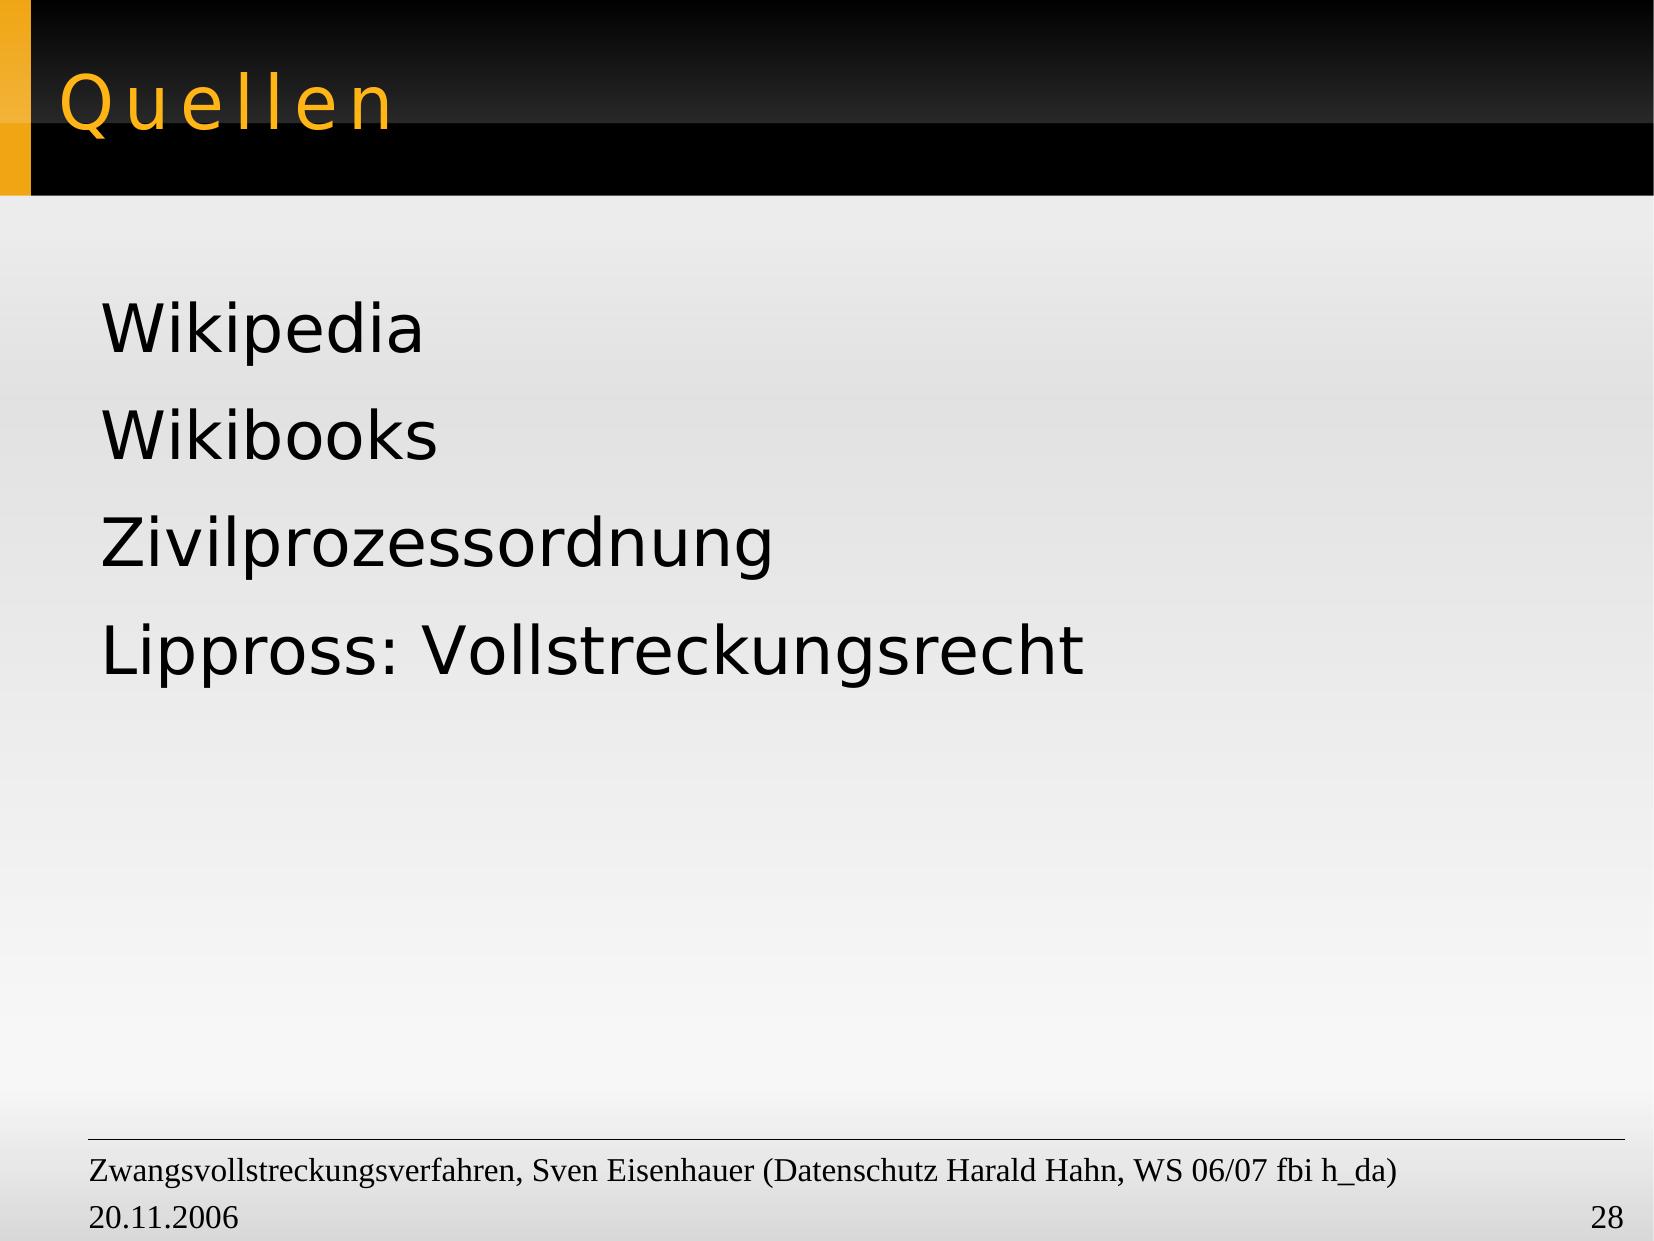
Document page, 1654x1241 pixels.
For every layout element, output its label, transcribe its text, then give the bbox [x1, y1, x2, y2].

title Quellen [59, 36, 1270, 171]
list Wikipedia Wikibooks Zivilprozessordnung Lippross: Vollstreckungsrecht [82, 290, 1571, 1094]
picture [0, 0, 1654, 1241]
